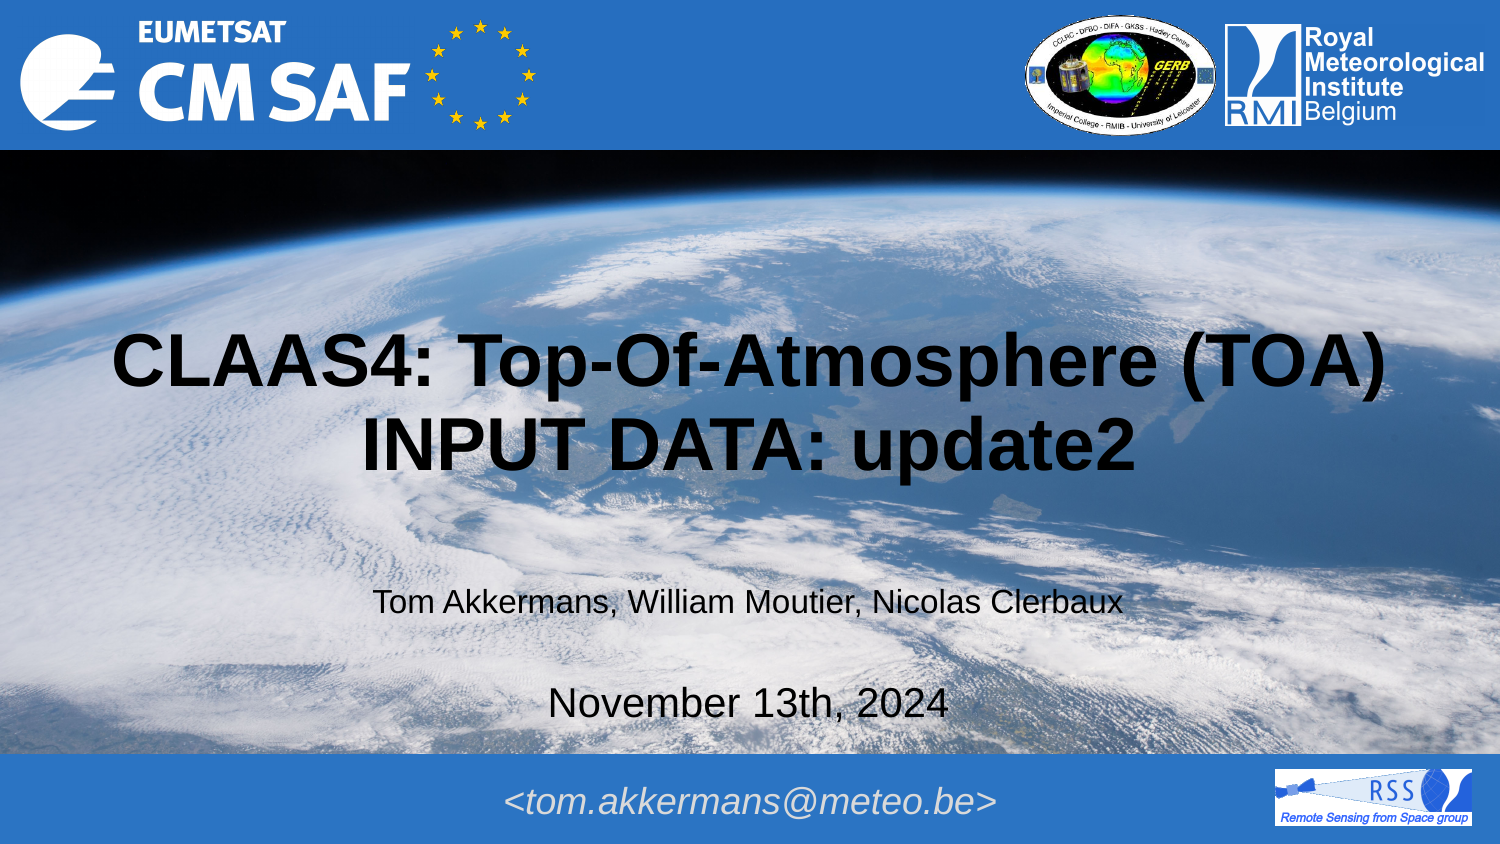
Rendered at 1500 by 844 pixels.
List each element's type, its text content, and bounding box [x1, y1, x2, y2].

picture [1225, 24, 1485, 126]
title CLAAS4: Top-Of-Atmosphere (TOA) INPUT DATA: update2 [0, 237, 1500, 568]
picture [1275, 769, 1472, 826]
picture [1025, 15, 1216, 136]
text_box Tom Akkermans, William Moutier, Nicolas Clerbaux November 13th, 2024 [93, 580, 1404, 754]
picture [17, 16, 415, 134]
picture [0, 150, 1500, 237]
picture [0, 568, 1500, 754]
picture [420, 15, 541, 136]
